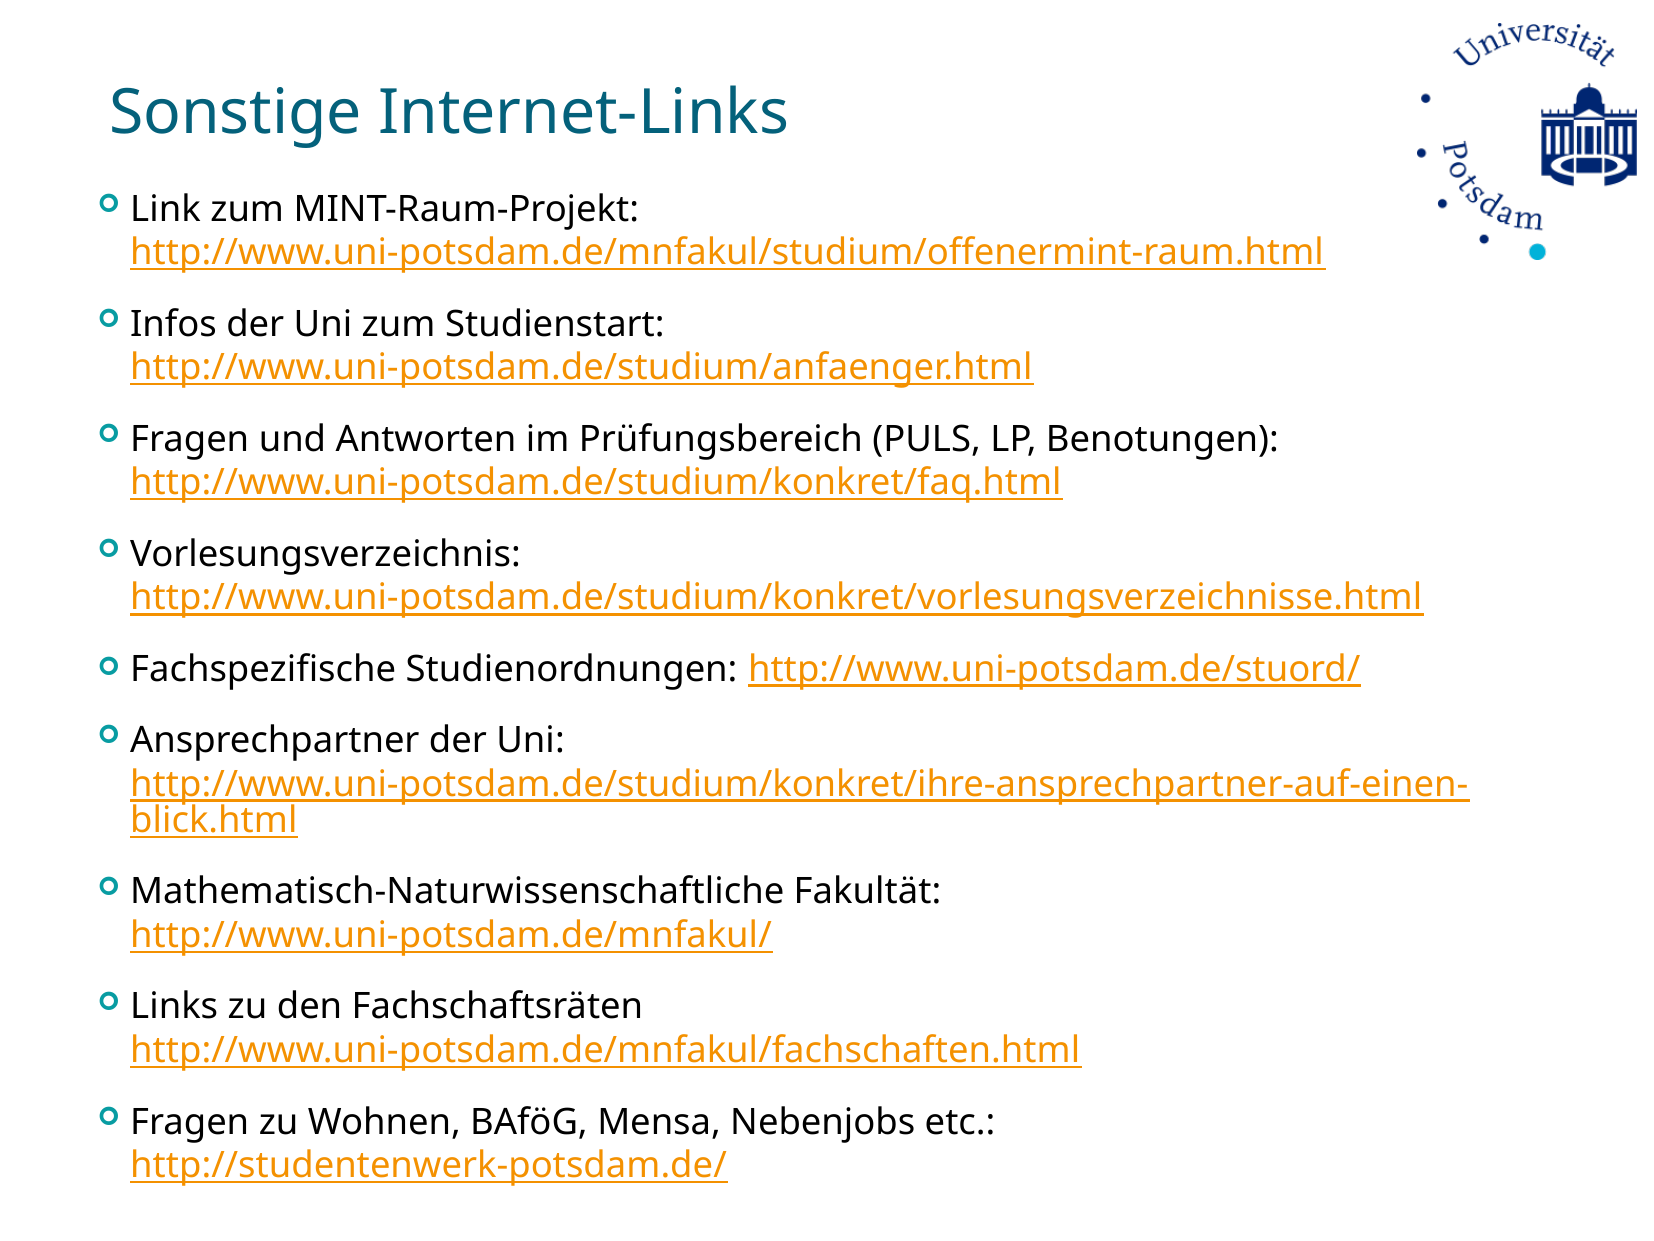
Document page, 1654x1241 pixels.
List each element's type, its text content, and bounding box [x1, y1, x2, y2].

list Link zum MINT-Raum-Projekt: http://www.uni-potsdam.de/mnfakul/studium/offenermint-raum.html Infos der Uni zum Studienstart: http://www.uni-potsdam.de/studium/anfaenger.html Fragen und Antworten im Prüfungsbereich (PULS, LP, Benotungen): http://www.uni-potsdam.de/studium/konkret/faq.html Vorlesungsverzeichnis: http://www.uni-potsdam.de/studium/konkret/vorlesungsverzeichnisse.html Fachspezifische Studienordnungen: http://www.uni-potsdam.de/stuord/ Ansprechpartner der Uni: http://www.uni-potsdam.de/studium/konkret/ihre-ansprechpartner-auf-einen-blick.html Mathematisch-Naturwissenschaftliche Fakultät: http://www.uni-potsdam.de/mnfakul/ Links zu den Fachschaftsräten http://www.uni-potsdam.de/mnfakul/fachschaften.html Fragen zu Wohnen, BAföG, Mensa, Nebenjobs etc.: http://studentenwerk-potsdam.de/ [82, 177, 1501, 1171]
picture [1417, 23, 1637, 260]
title Sonstige Internet-Links [94, 0, 1445, 160]
